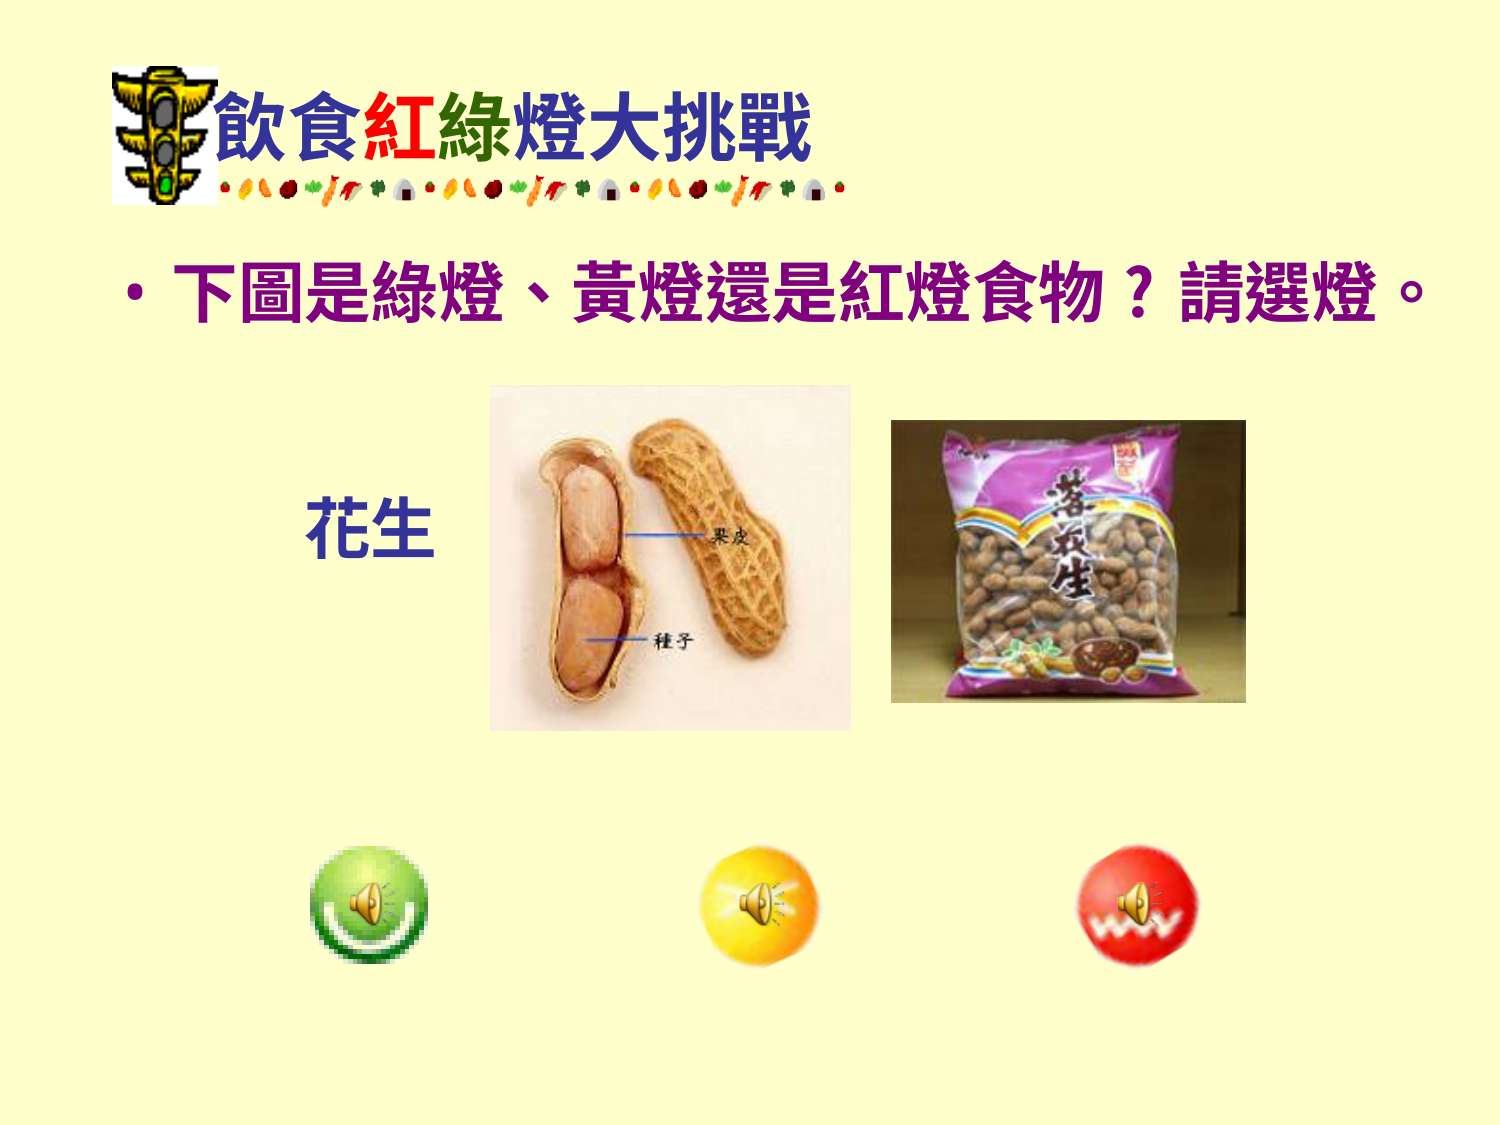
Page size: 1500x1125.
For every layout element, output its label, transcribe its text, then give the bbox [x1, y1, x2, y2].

picture [112, 66, 847, 209]
picture [490, 385, 851, 731]
picture [301, 846, 443, 964]
text_box 花生 [289, 479, 453, 576]
picture [1048, 817, 1231, 992]
list 下圖是綠燈、黃燈還是紅燈食物?請選燈。 [100, 243, 1436, 351]
text_box 飲食紅綠燈大挑戰 [194, 78, 868, 173]
picture [891, 420, 1246, 703]
picture [673, 822, 850, 988]
